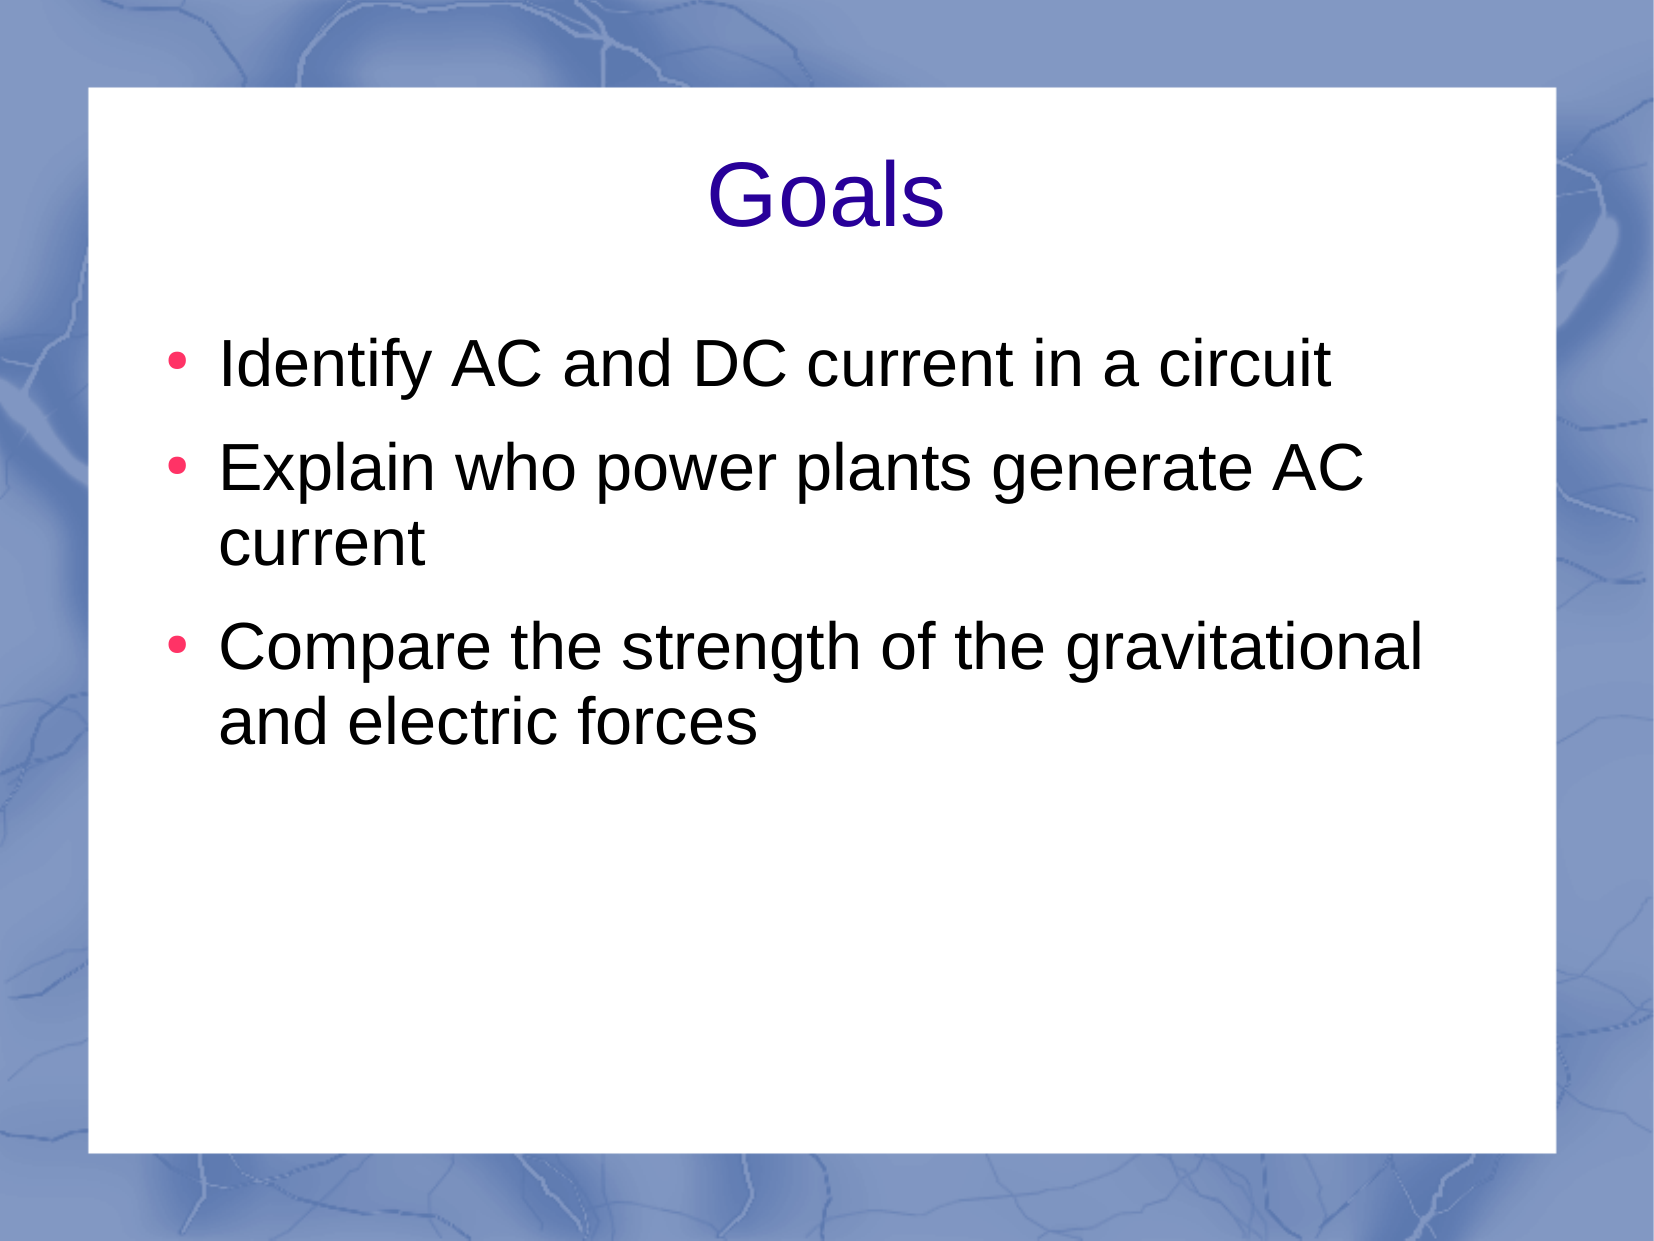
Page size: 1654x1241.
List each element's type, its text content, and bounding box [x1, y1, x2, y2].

title Goals [118, 98, 1536, 291]
picture [0, 0, 1654, 1241]
list Identify AC and DC current in a circuit Explain who power plants generate AC current Compare the strength of the gravitational and electric forces [147, 325, 1506, 996]
